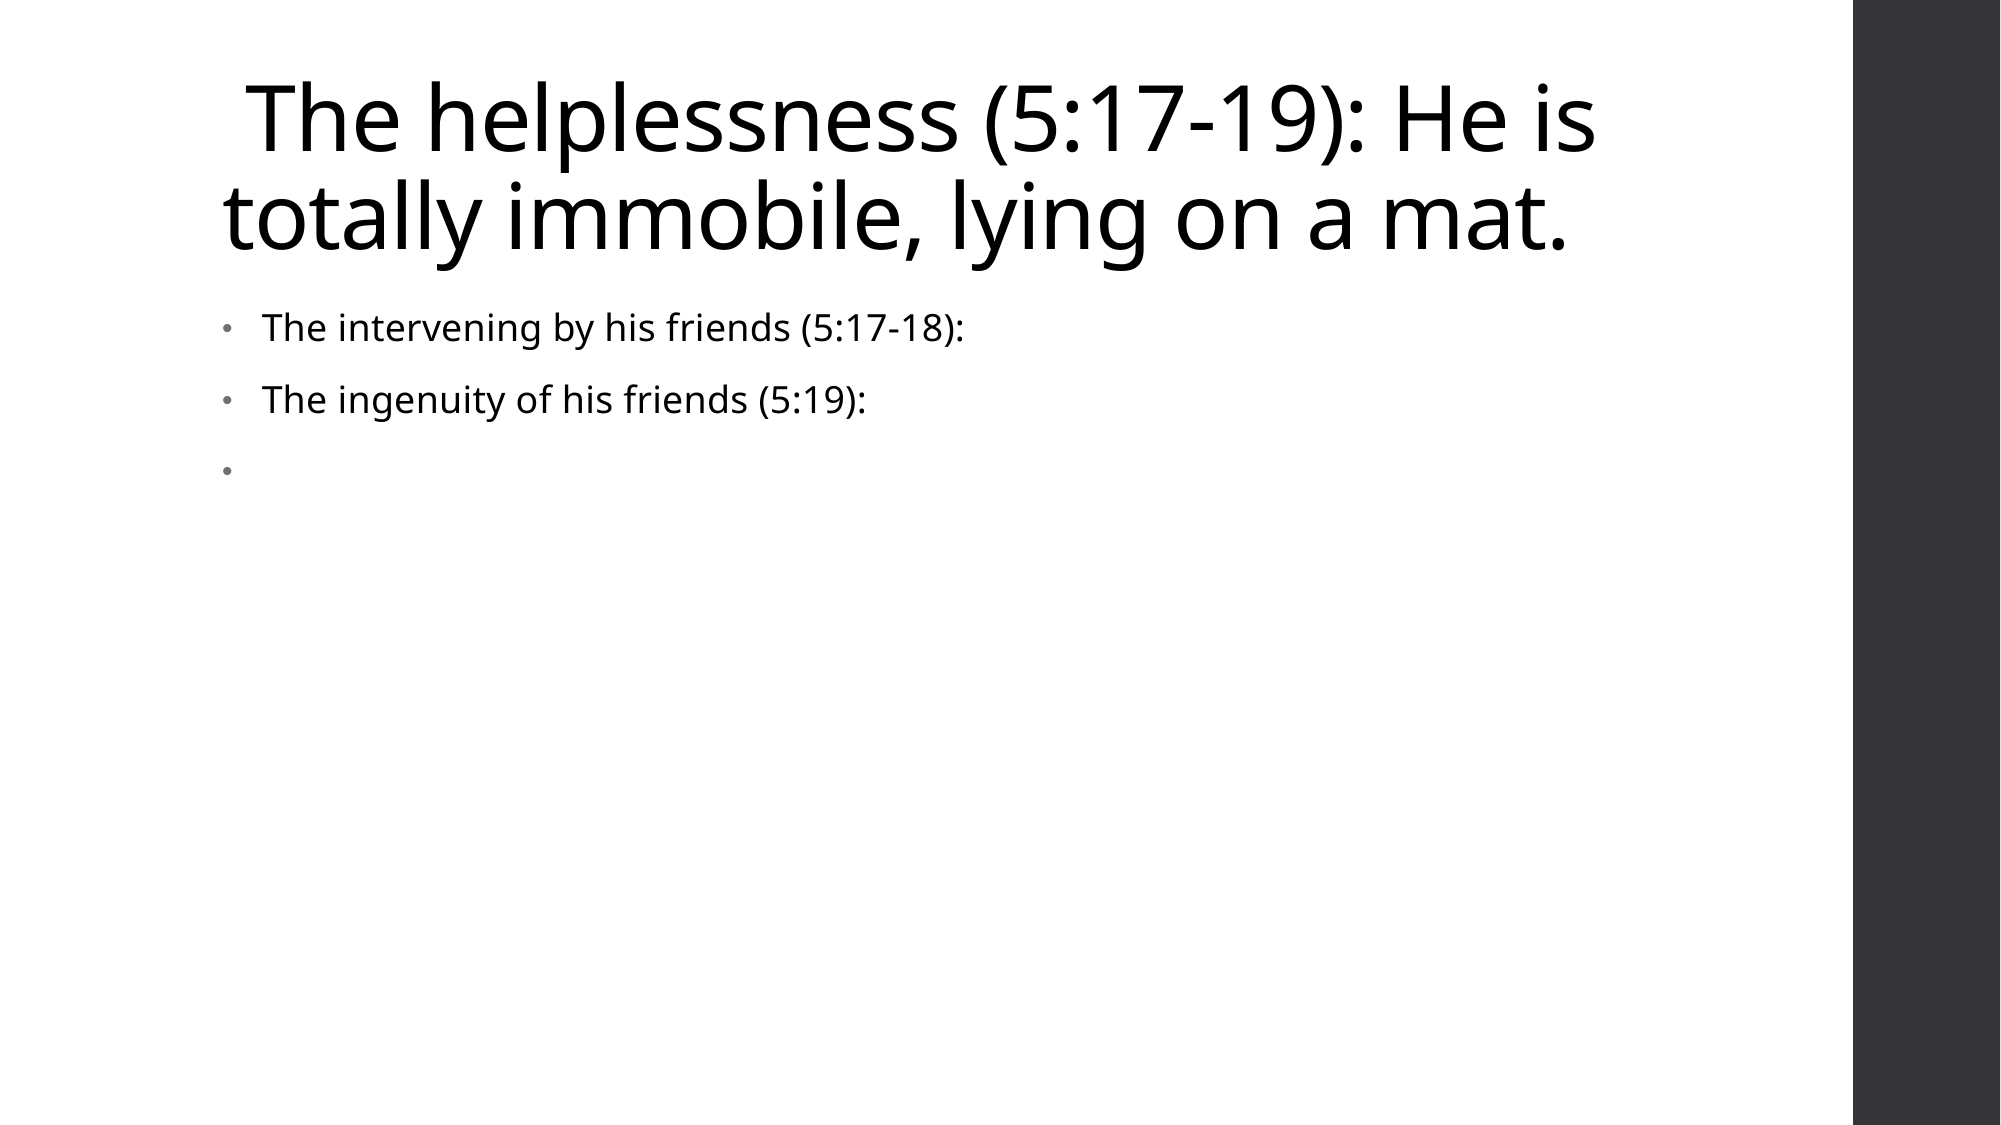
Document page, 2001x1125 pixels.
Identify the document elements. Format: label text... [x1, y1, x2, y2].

list The intervening by his friends (5:17-18): The ingenuity of his friends (5:19): [206, 299, 1617, 1014]
title The helplessness (5:17-19): He is totally immobile, lying on a mat. [206, 60, 1797, 278]
